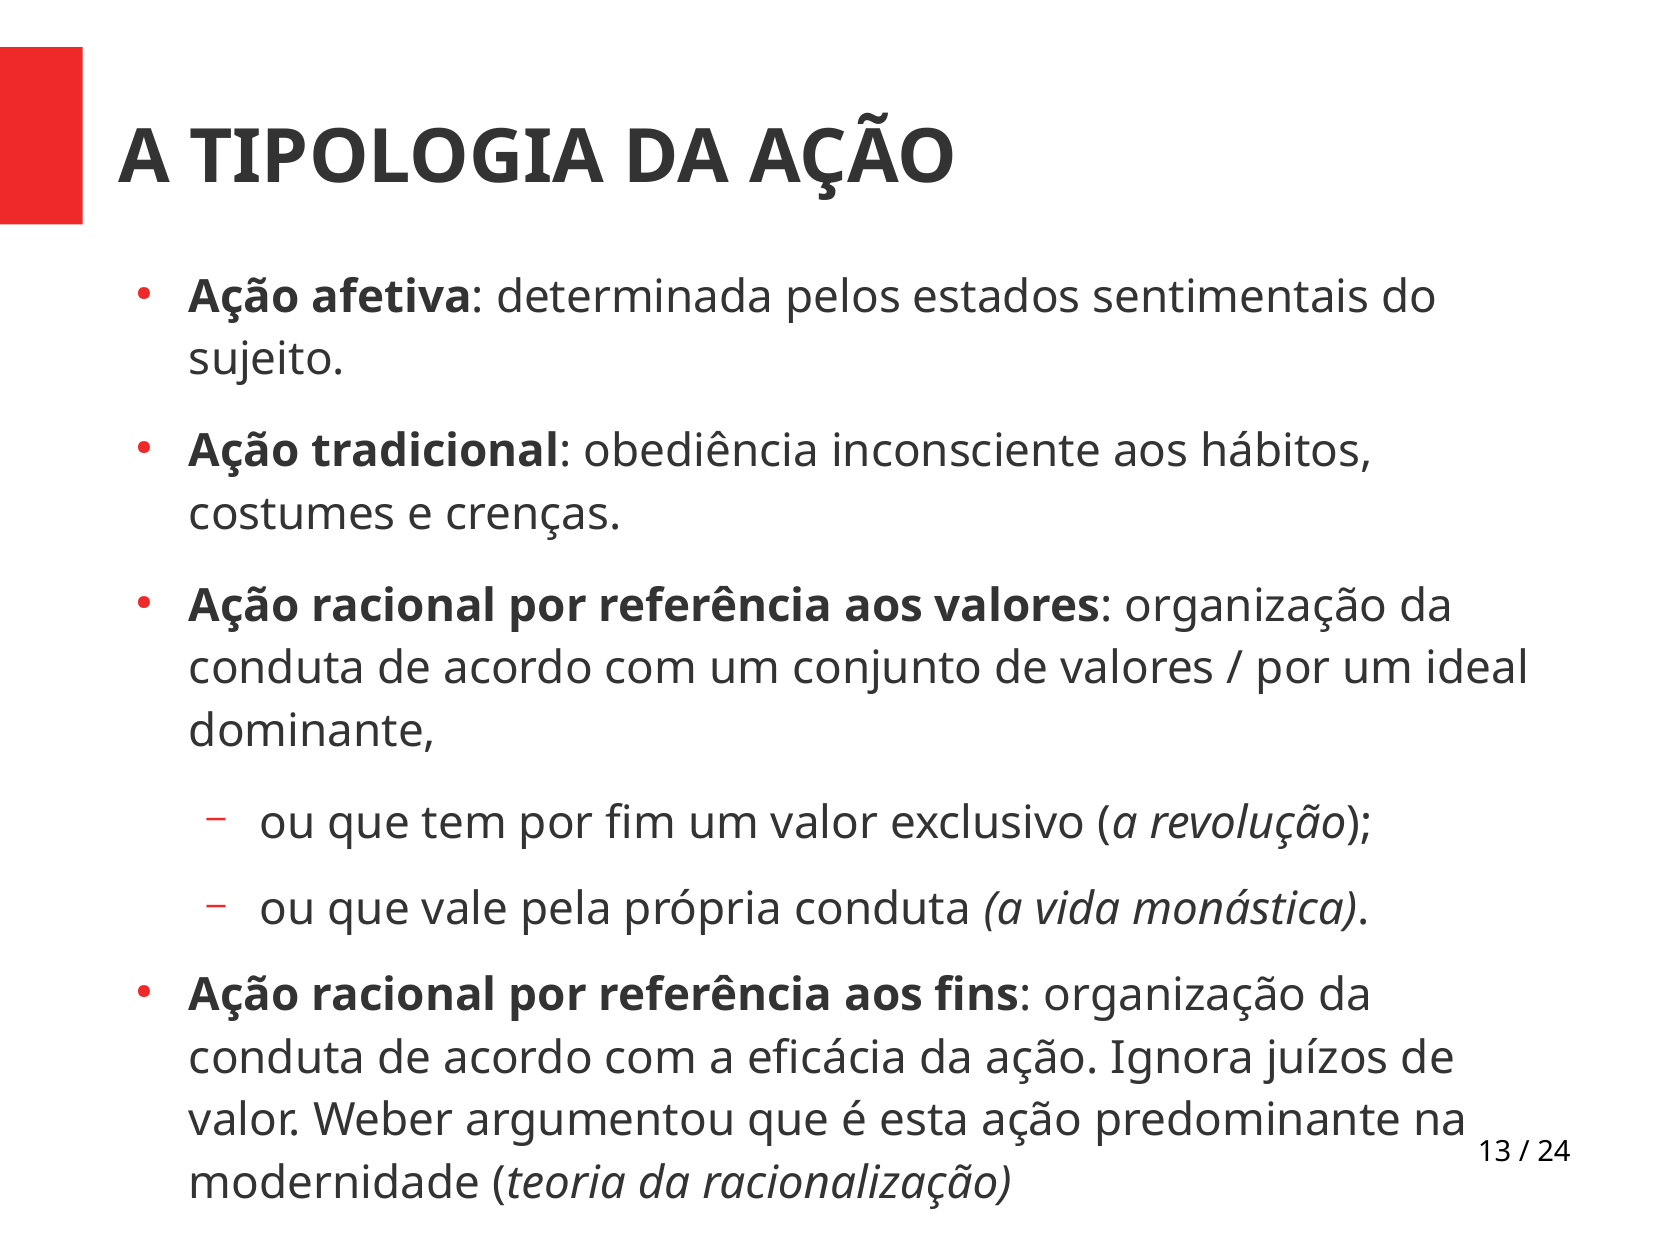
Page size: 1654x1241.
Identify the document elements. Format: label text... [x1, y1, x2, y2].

list Ação afetiva: determinada pelos estados sentimentais do sujeito. Ação tradicional: obediência inconsciente aos hábitos, costumes e crenças. Ação racional por referência aos valores: organização da conduta de acordo com um conjunto de valores / por um ideal dominante, ou que tem por fim um valor exclusivo (a revolução); ou que vale pela própria conduta (a vida monástica). Ação racional por referência aos fins: organização da conduta de acordo com a eficácia da ação. Ignora juízos de valor. Weber argumentou que é esta ação predominante na modernidade (teoria da racionalização) [118, 260, 1536, 891]
title A TIPOLOGIA DA AÇÃO [118, 45, 1571, 260]
